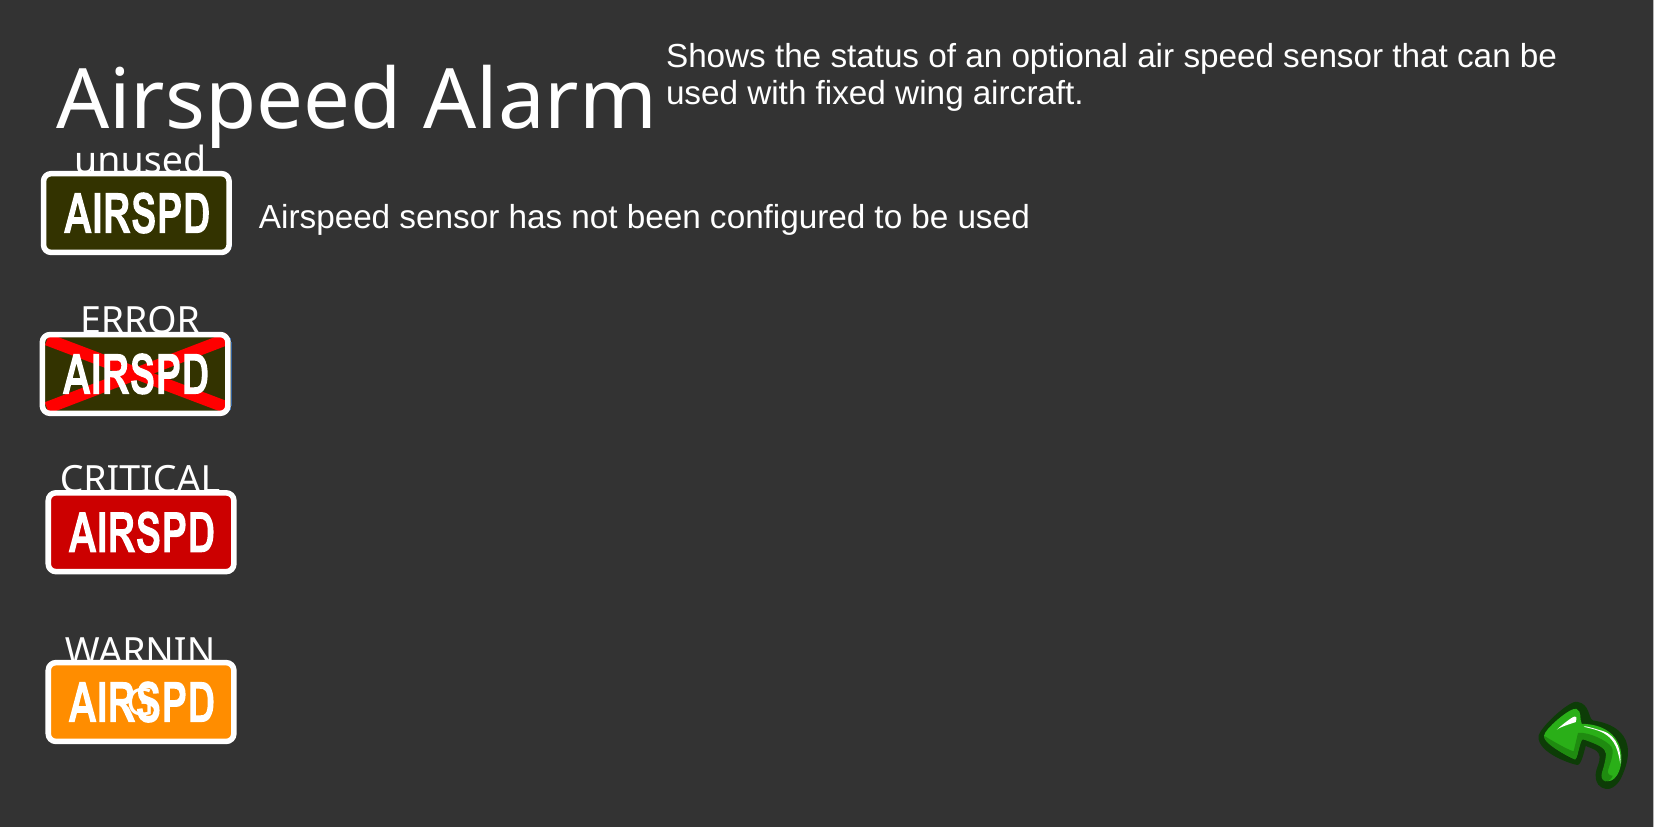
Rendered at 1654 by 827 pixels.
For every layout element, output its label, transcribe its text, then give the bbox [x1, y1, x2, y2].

text_box ERROR [44, 286, 236, 325]
text_box Airspeed Alarm [41, 31, 759, 120]
text_box CRITICAL [44, 445, 236, 483]
picture [32, 325, 238, 423]
picture [1531, 698, 1632, 799]
text_box Shows the status of an optional air speed sensor that can be used with fixed wing aircraft. [759, 37, 1637, 112]
text_box Airspeed sensor has not been configured to be used [249, 184, 1580, 250]
text_box WARNING [44, 616, 236, 653]
text_box unused [44, 126, 236, 164]
picture [38, 653, 244, 751]
picture [34, 164, 239, 262]
picture [38, 483, 244, 582]
